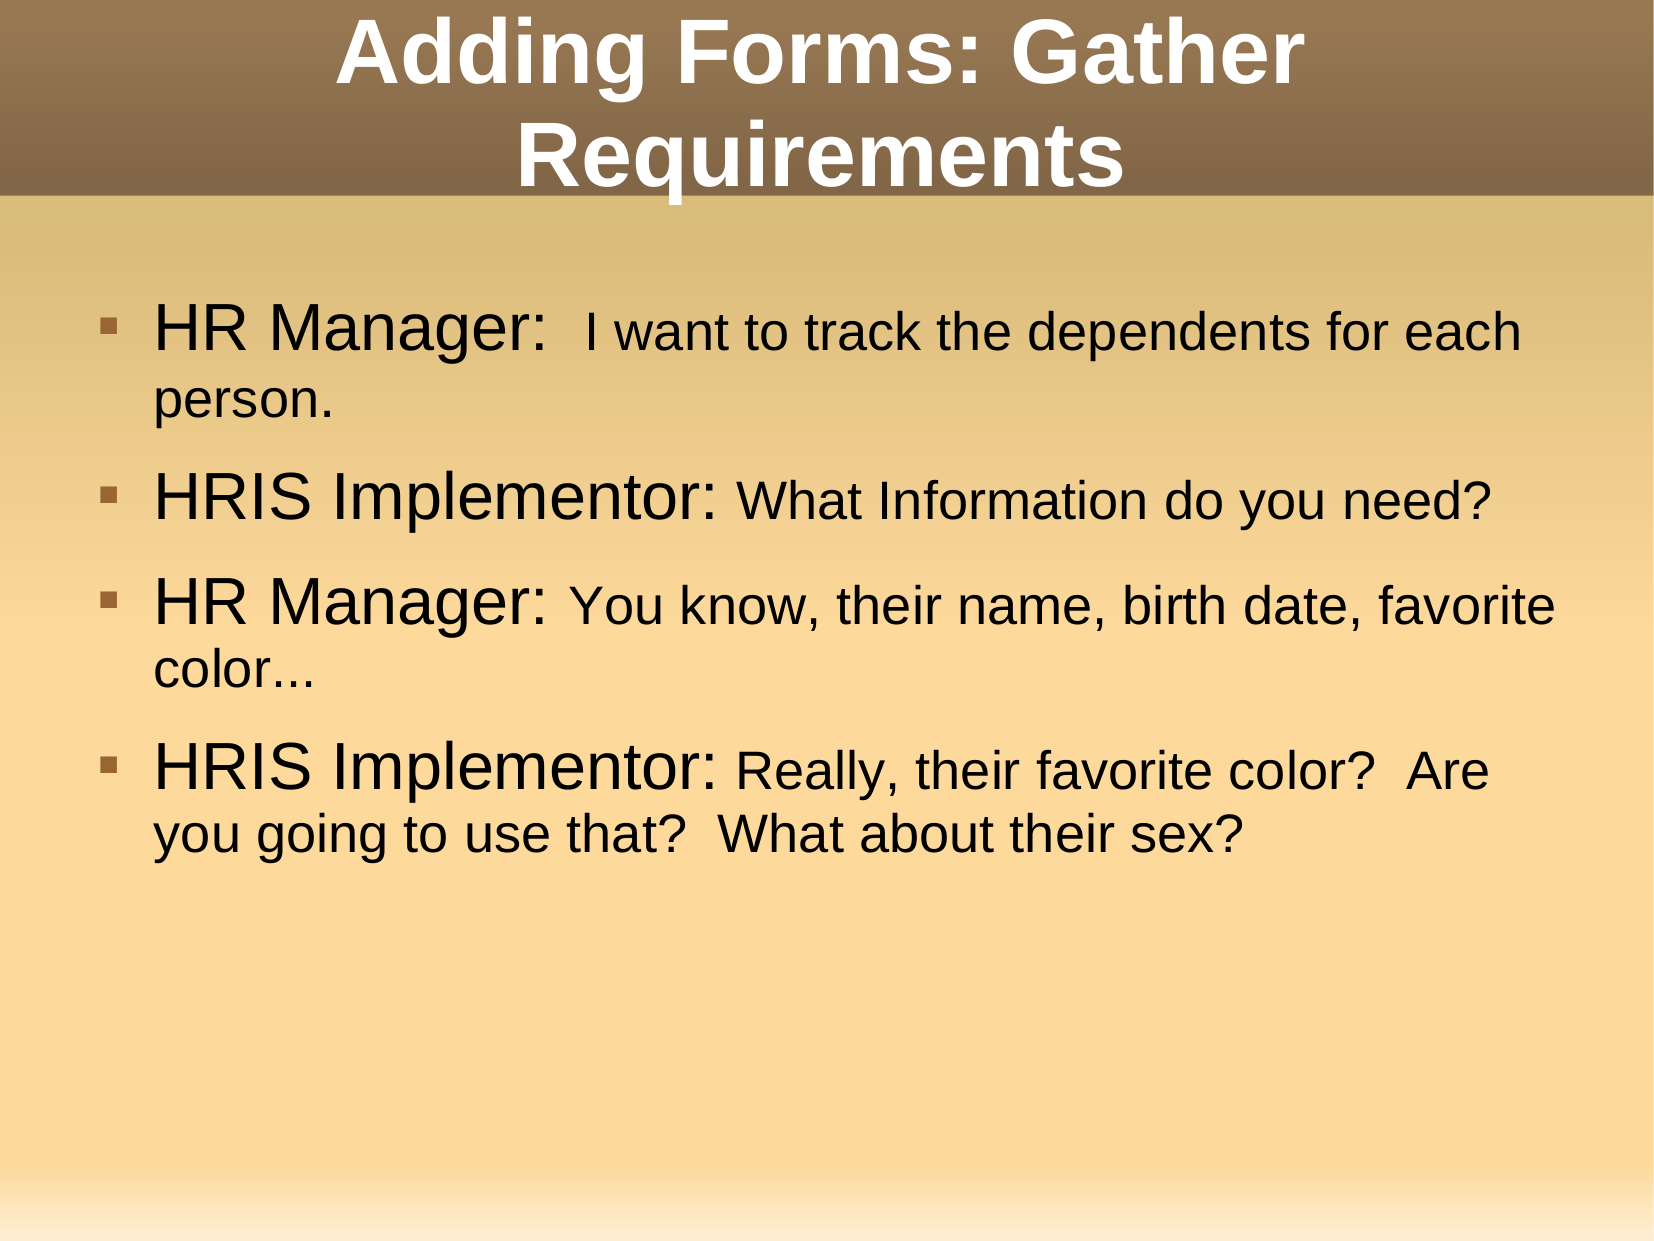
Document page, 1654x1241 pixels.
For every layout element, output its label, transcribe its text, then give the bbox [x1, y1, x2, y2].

picture [0, 0, 1654, 1241]
list HR Manager: I want to track the dependents for each person. HRIS Implementor: What Information do you need? HR Manager: You know, their name, birth date, favorite color... HRIS Implementor: Really, their favorite color? Are you going to use that? What about their sex? [82, 290, 1571, 1094]
title Adding Forms: Gather Requirements [76, 1, 1565, 207]
